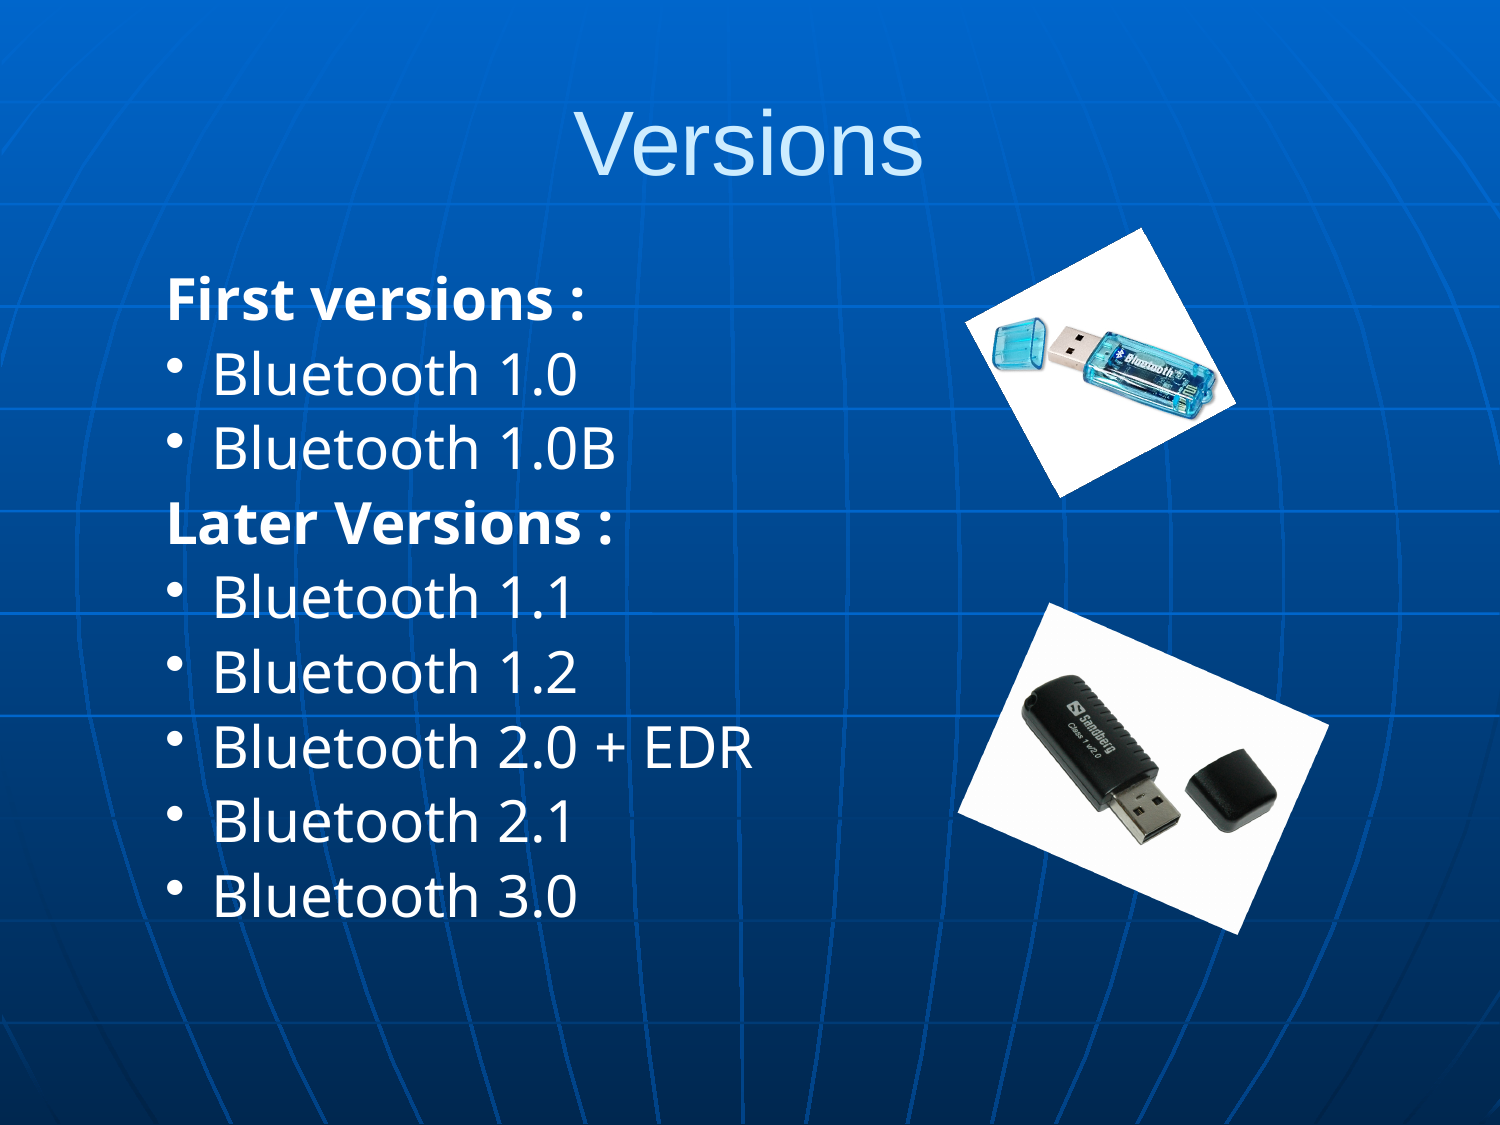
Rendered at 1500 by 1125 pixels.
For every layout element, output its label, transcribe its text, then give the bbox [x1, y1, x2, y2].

picture [957, 602, 1329, 935]
title Versions [75, 45, 1425, 233]
list First versions : Bluetooth 1.0 Bluetooth 1.0B Later Versions : Bluetooth 1.1 Bluetooth 1.2 Bluetooth 2.0 + EDR Bluetooth 2.1 Bluetooth 3.0 [75, 262, 1425, 1006]
picture [964, 227, 1236, 498]
